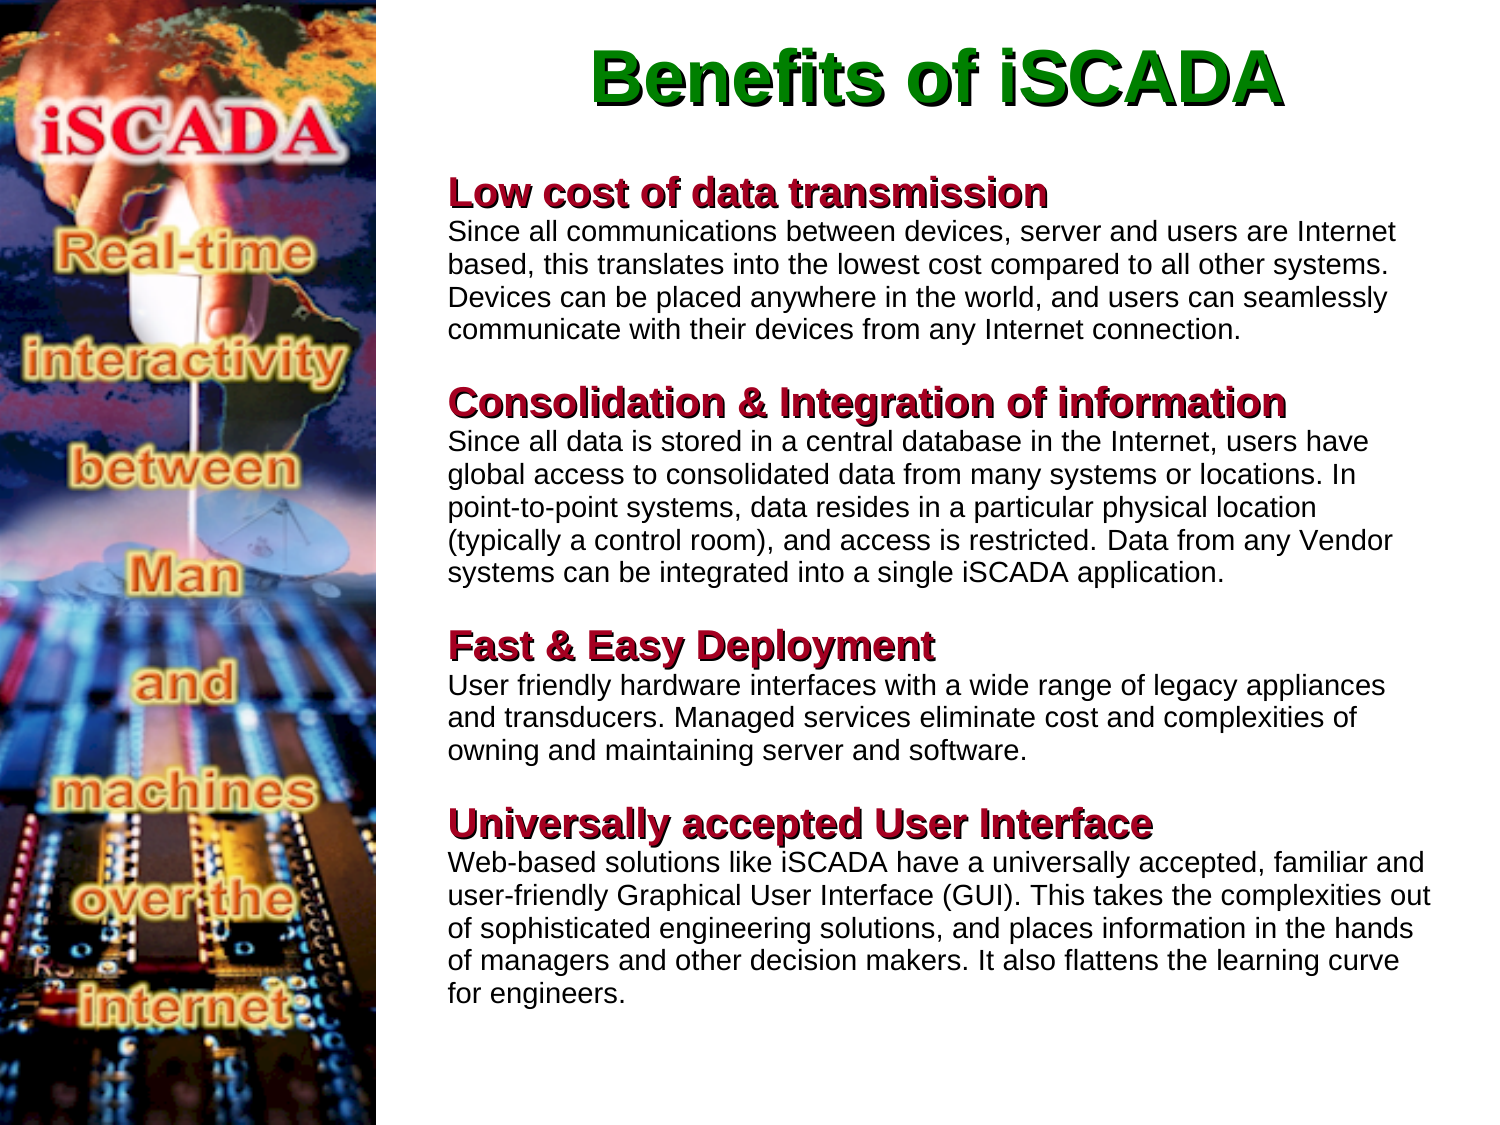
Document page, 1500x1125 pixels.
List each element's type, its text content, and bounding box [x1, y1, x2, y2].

text_box Low cost of data transmission Since all communications between devices, server and users are Internet based, this translates into the lowest cost compared to all other systems. Devices can be placed anywhere in the world, and users can seamlessly communicate with their devices from any Internet connection. Consolidation & Integration of information Since all data is stored in a central database in the Internet, users have global access to consolidated data from many systems or locations. In point-to-point systems, data resides in a particular physical location (typically a control room), and access is restricted. Data from any Vendor systems can be integrated into a single iSCADA application. Fast & Easy Deployment User friendly hardware interfaces with a wide range of legacy appliances and transducers. Managed services eliminate cost and complexities of owning and maintaining server and software. Universally accepted User Interface Web-based solutions like iSCADA have a universally accepted, familiar and user-friendly Graphical User Interface (GUI). This takes the complexities out of sophisticated engineering solutions, and places information in the hands of managers and other decision makers. It also flattens the learning curve for engineers. [432, 160, 1451, 1018]
picture [0, 0, 376, 1125]
text_box Benefits of iSCADA [412, 27, 1463, 127]
